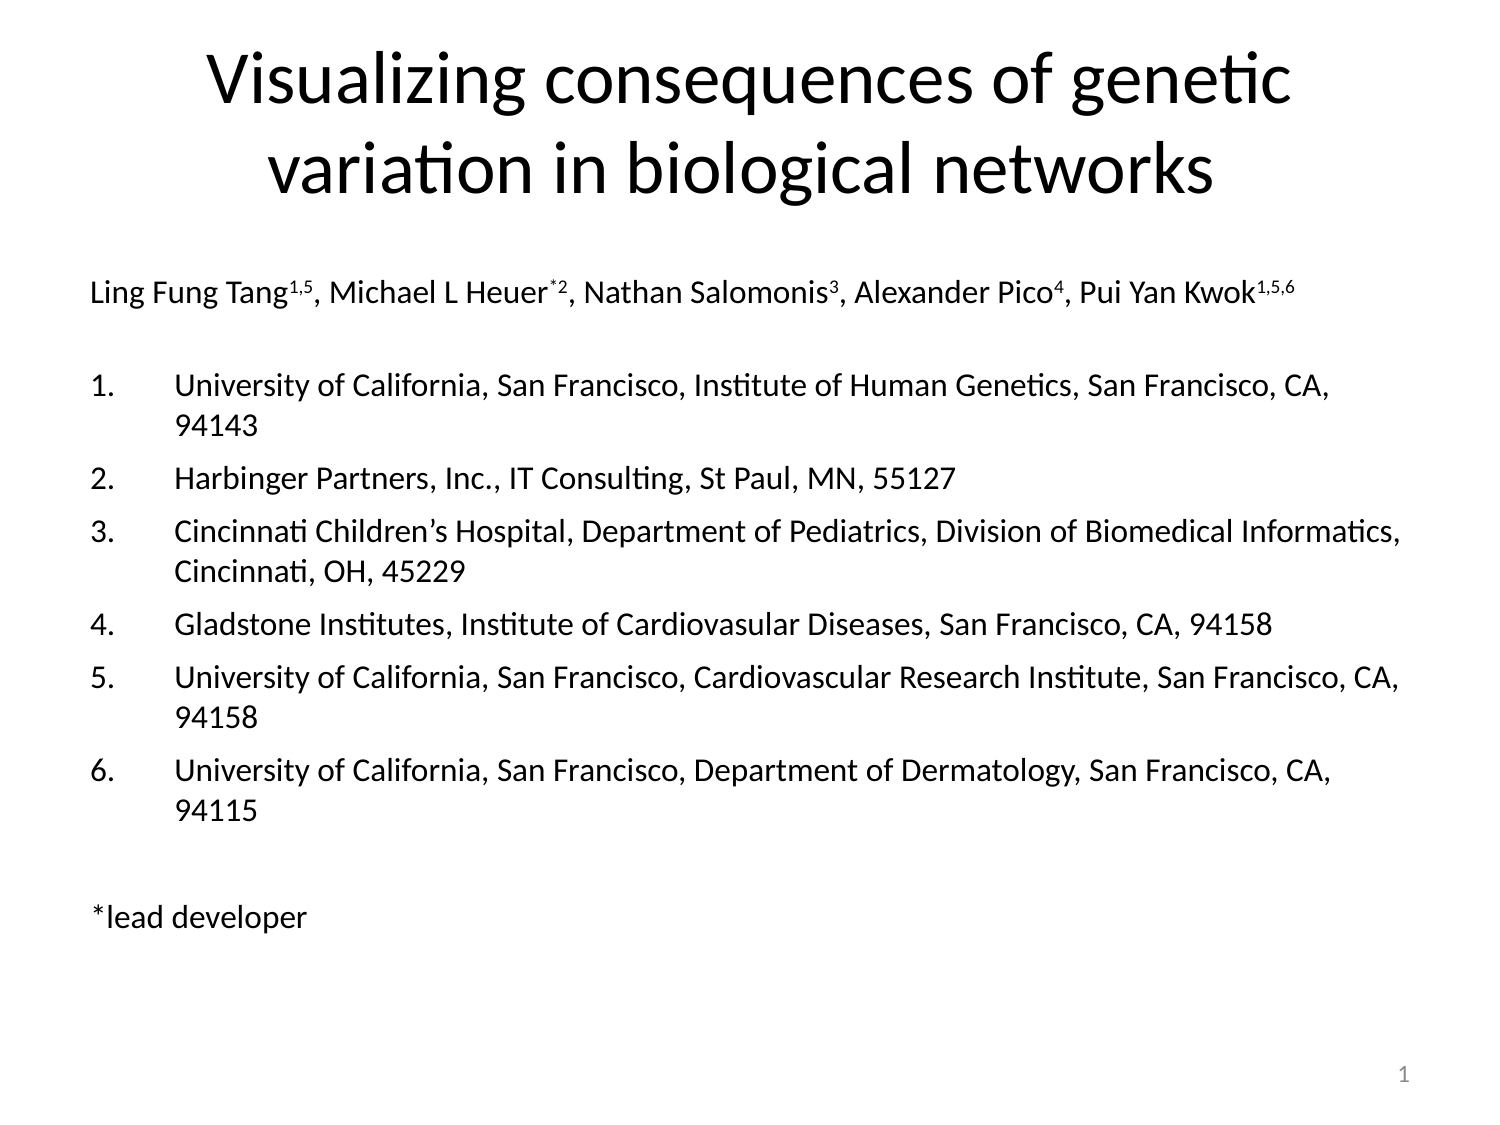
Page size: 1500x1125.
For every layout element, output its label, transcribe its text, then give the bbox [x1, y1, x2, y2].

title Visualizing consequences of genetic variation in biological networks [75, 70, 1425, 258]
slide_number <number> [1074, 1042, 1425, 1103]
list Ling Fung Tang1,5, Michael L Heuer*2, Nathan Salomonis3, Alexander Pico4, Pui Yan Kwok1,5,6 University of California, San Francisco, Institute of Human Genetics, San Francisco, CA, 94143 Harbinger Partners, Inc., IT Consulting, St Paul, MN, 55127 Cincinnati Children’s Hospital, Department of Pediatrics, Division of Biomedical Informatics, Cincinnati, OH, 45229 Gladstone Institutes, Institute of Cardiovasular Diseases, San Francisco, CA, 94158 University of California, San Francisco, Cardiovascular Research Institute, San Francisco, CA, 94158 University of California, San Francisco, Department of Dermatology, San Francisco, CA, 94115 *lead developer [75, 262, 1425, 1005]
